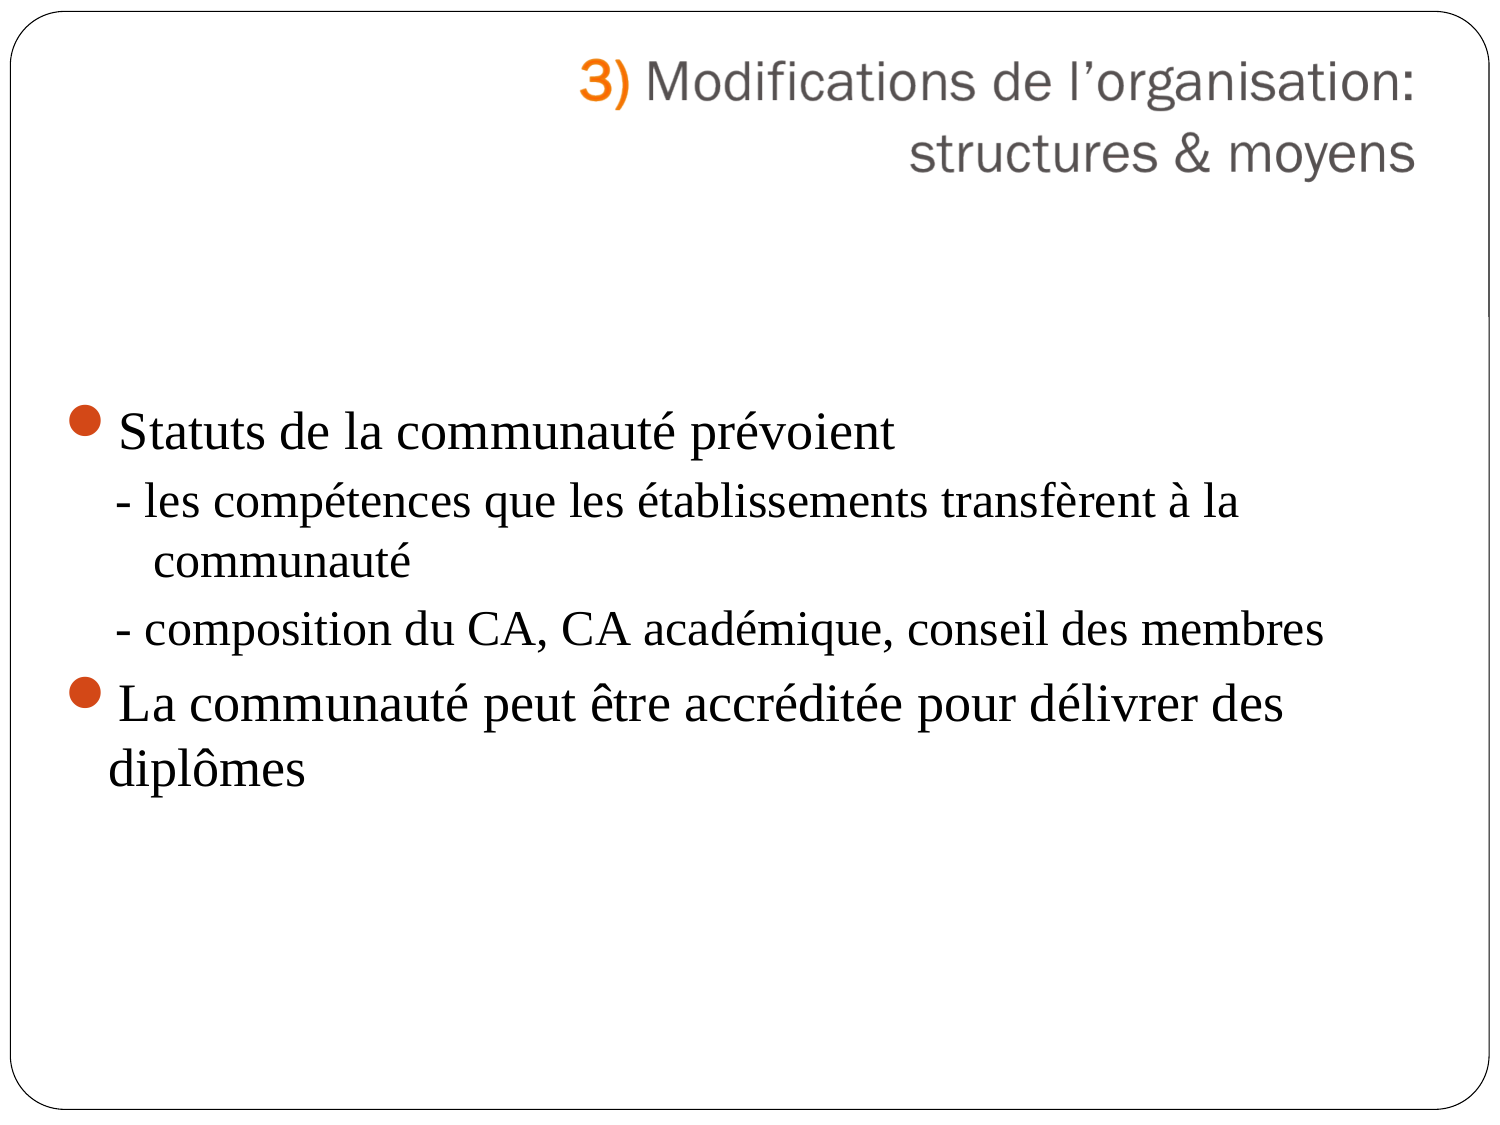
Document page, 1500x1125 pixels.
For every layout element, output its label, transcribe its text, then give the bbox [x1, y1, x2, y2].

text_box Statuts de la communauté prévoient - les compétences que les établissements transfèrent à la communauté - composition du CA, CA académique, conseil des membres La communauté peut être accréditée pour délivrer des diplômes [49, 387, 1426, 850]
picture [198, 36, 1432, 198]
